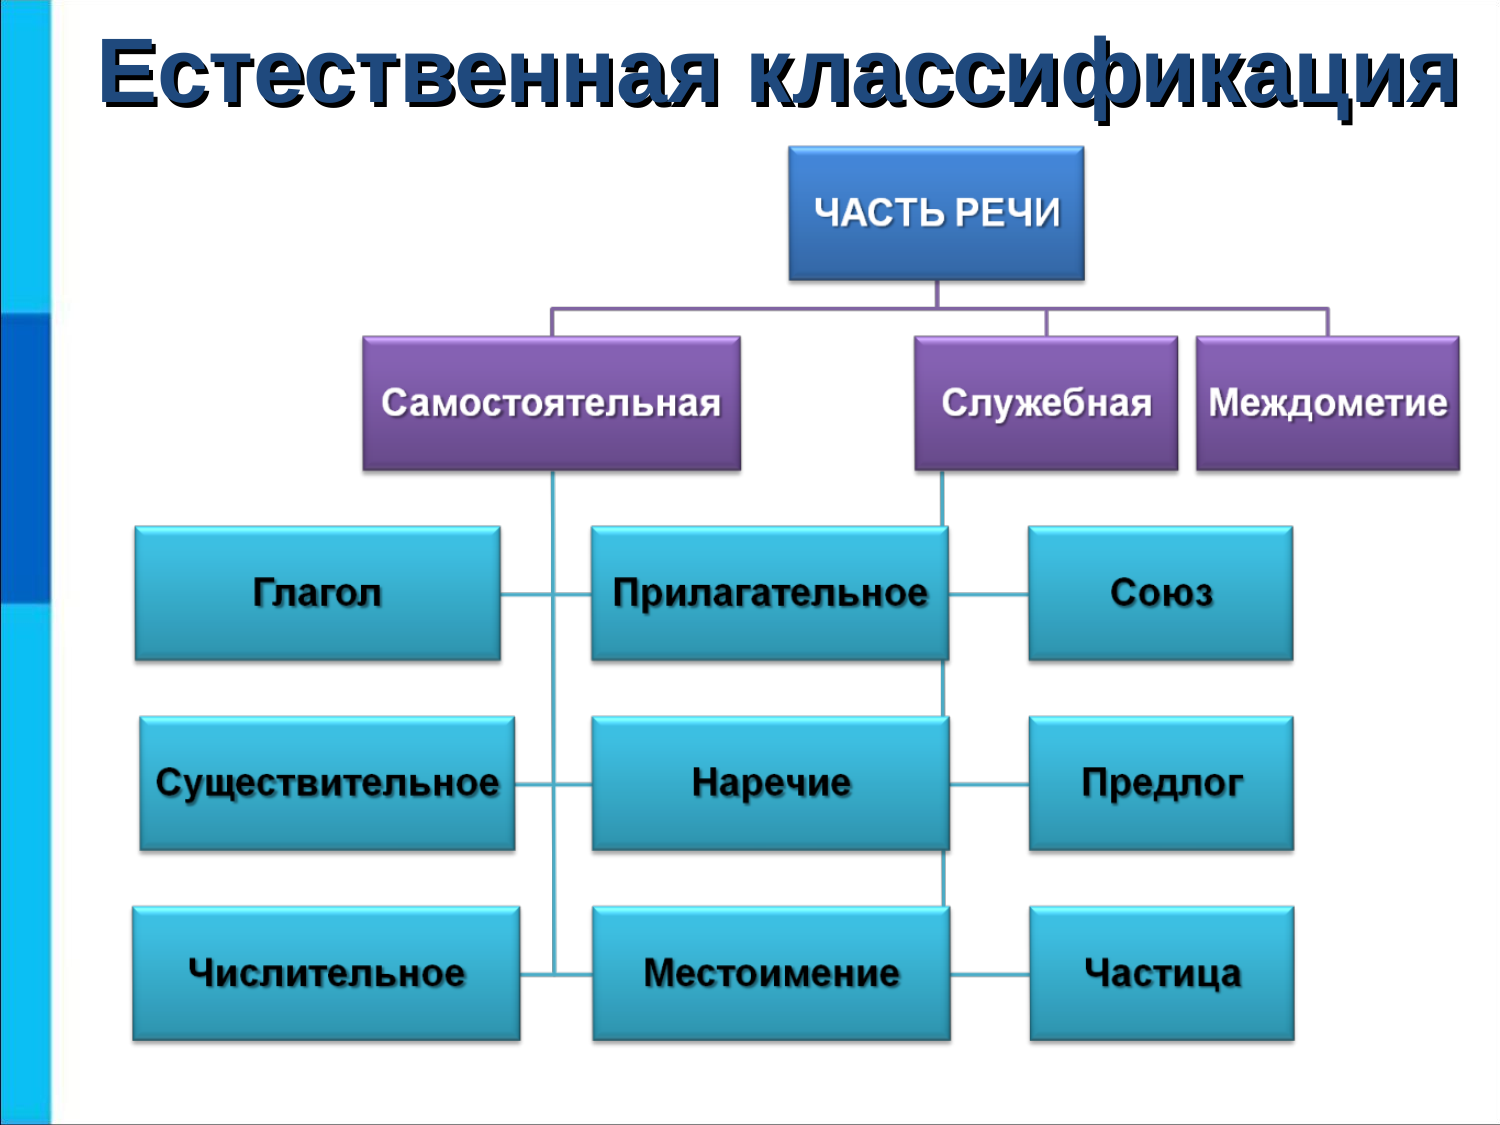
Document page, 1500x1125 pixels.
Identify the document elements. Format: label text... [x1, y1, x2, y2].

picture [0, 0, 1500, 1125]
title Естественная классификация [58, 14, 1500, 119]
